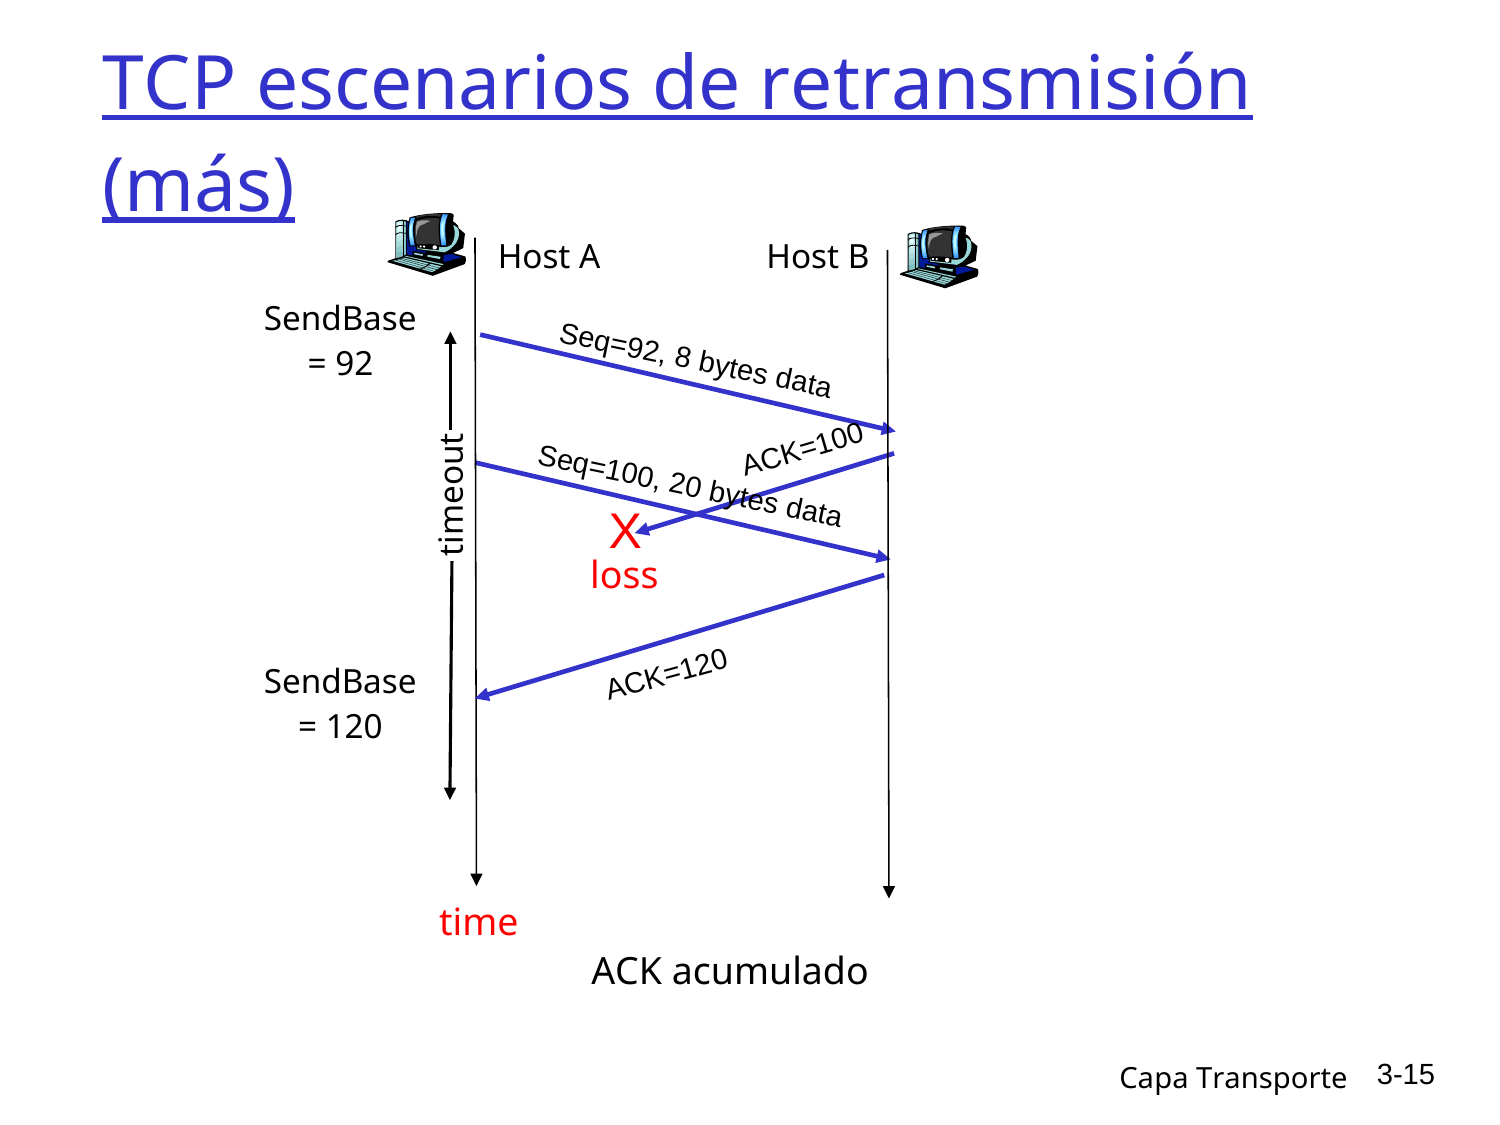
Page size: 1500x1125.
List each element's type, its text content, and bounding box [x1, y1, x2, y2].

text_box SendBase = 120 [249, 649, 432, 756]
picture [899, 224, 980, 289]
text_box ACK=100 [721, 404, 884, 481]
text_box ACK acumulado [576, 937, 884, 1004]
text_box loss [575, 541, 674, 608]
text_box timeout [477, 466, 481, 571]
text_box SendBase = 92 [249, 287, 432, 394]
text_box ACK=120 [583, 629, 750, 719]
title TCP escenarios de retransmisión (más) [87, 19, 1426, 244]
text_box Seq=92, 8 bytes data [540, 305, 852, 414]
text_box Host A [483, 224, 616, 286]
text_box X [593, 495, 657, 567]
picture [387, 212, 468, 276]
text_box timeout [477, 418, 481, 461]
text_box timeout [419, 418, 474, 571]
text_box Host B [751, 224, 885, 286]
text_box Seq=100, 20 bytes data [519, 428, 862, 545]
text_box time [424, 887, 534, 954]
